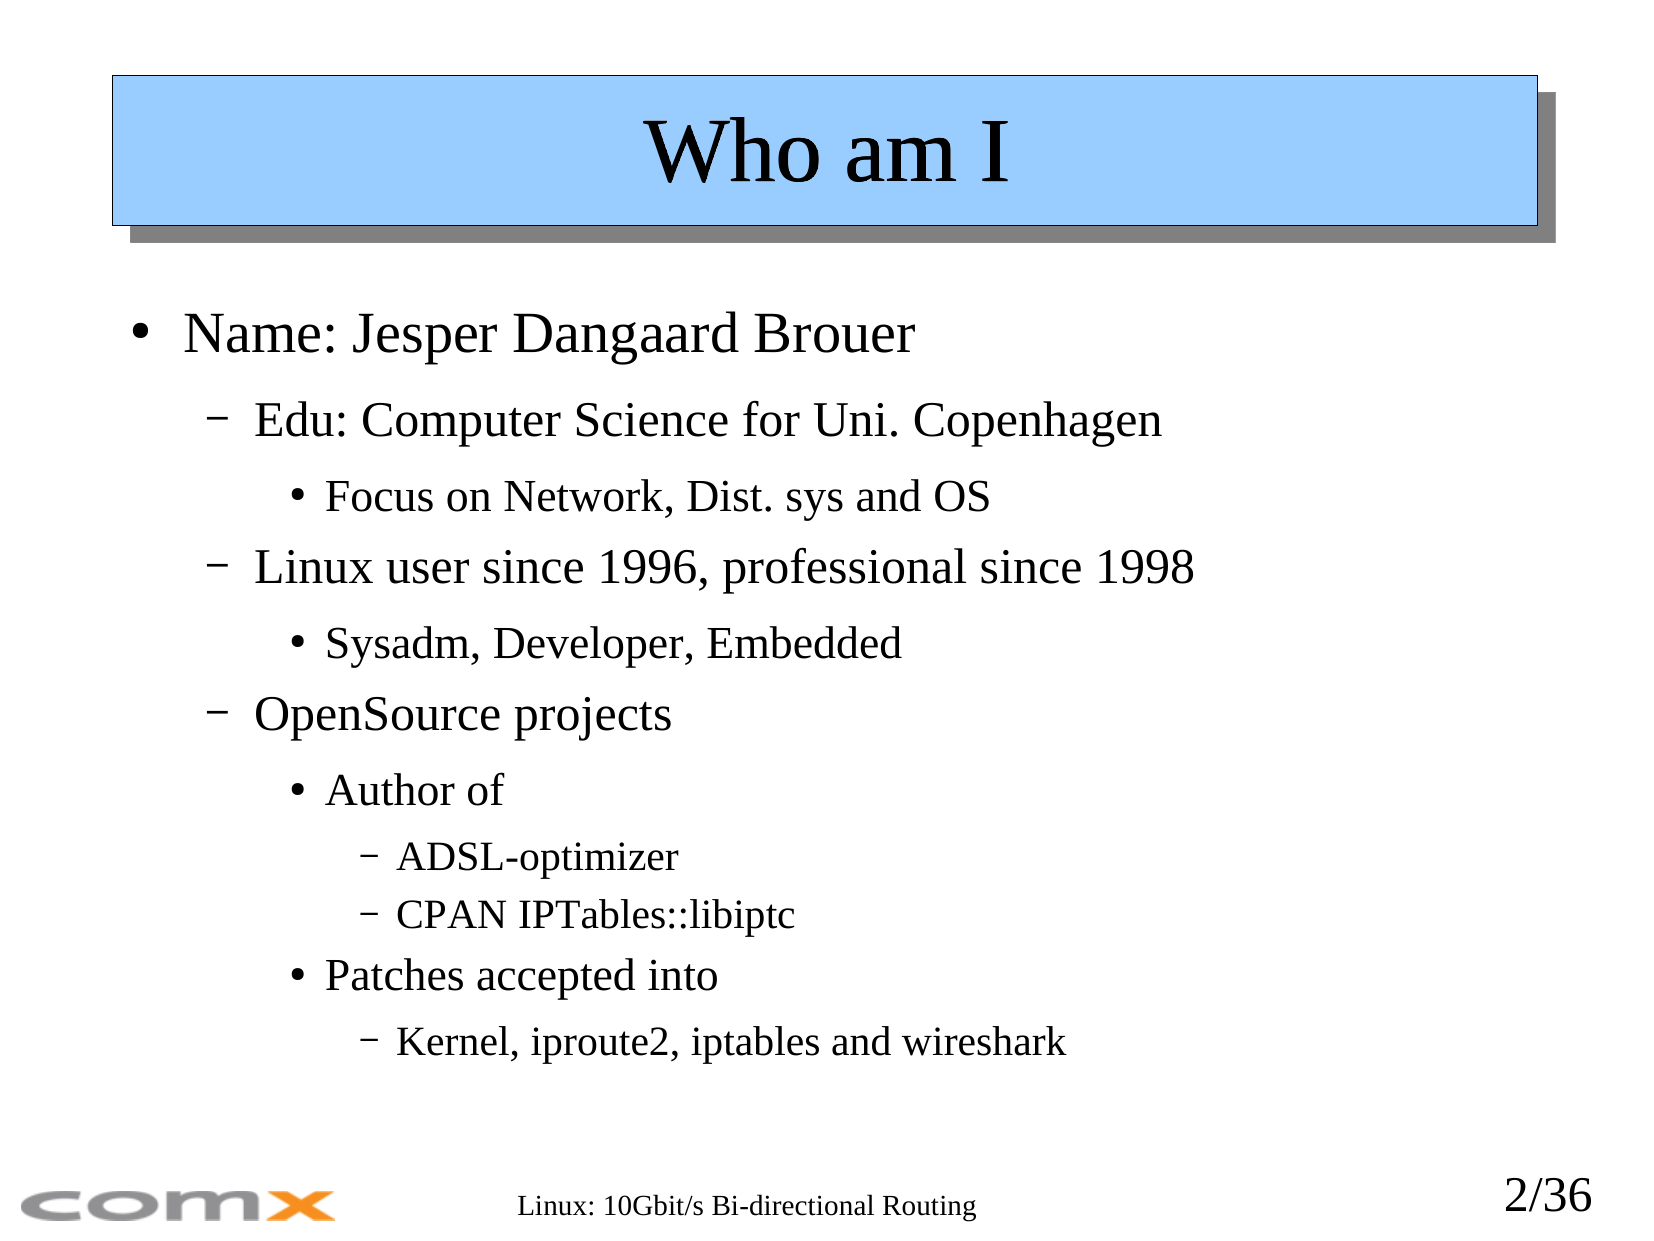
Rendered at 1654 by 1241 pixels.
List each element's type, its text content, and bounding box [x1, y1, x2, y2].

list Name: Jesper Dangaard Brouer Edu: Computer Science for Uni. Copenhagen Focus on Network, Dist. sys and OS Linux user since 1996, professional since 1998 Sysadm, Developer, Embedded OpenSource projects Author of ADSL-optimizer CPAN IPTables::libiptc Patches accepted into Kernel, iproute2, iptables and wireshark [112, 300, 1538, 1065]
title Who am I [116, 75, 1538, 226]
picture [21, 1191, 335, 1221]
